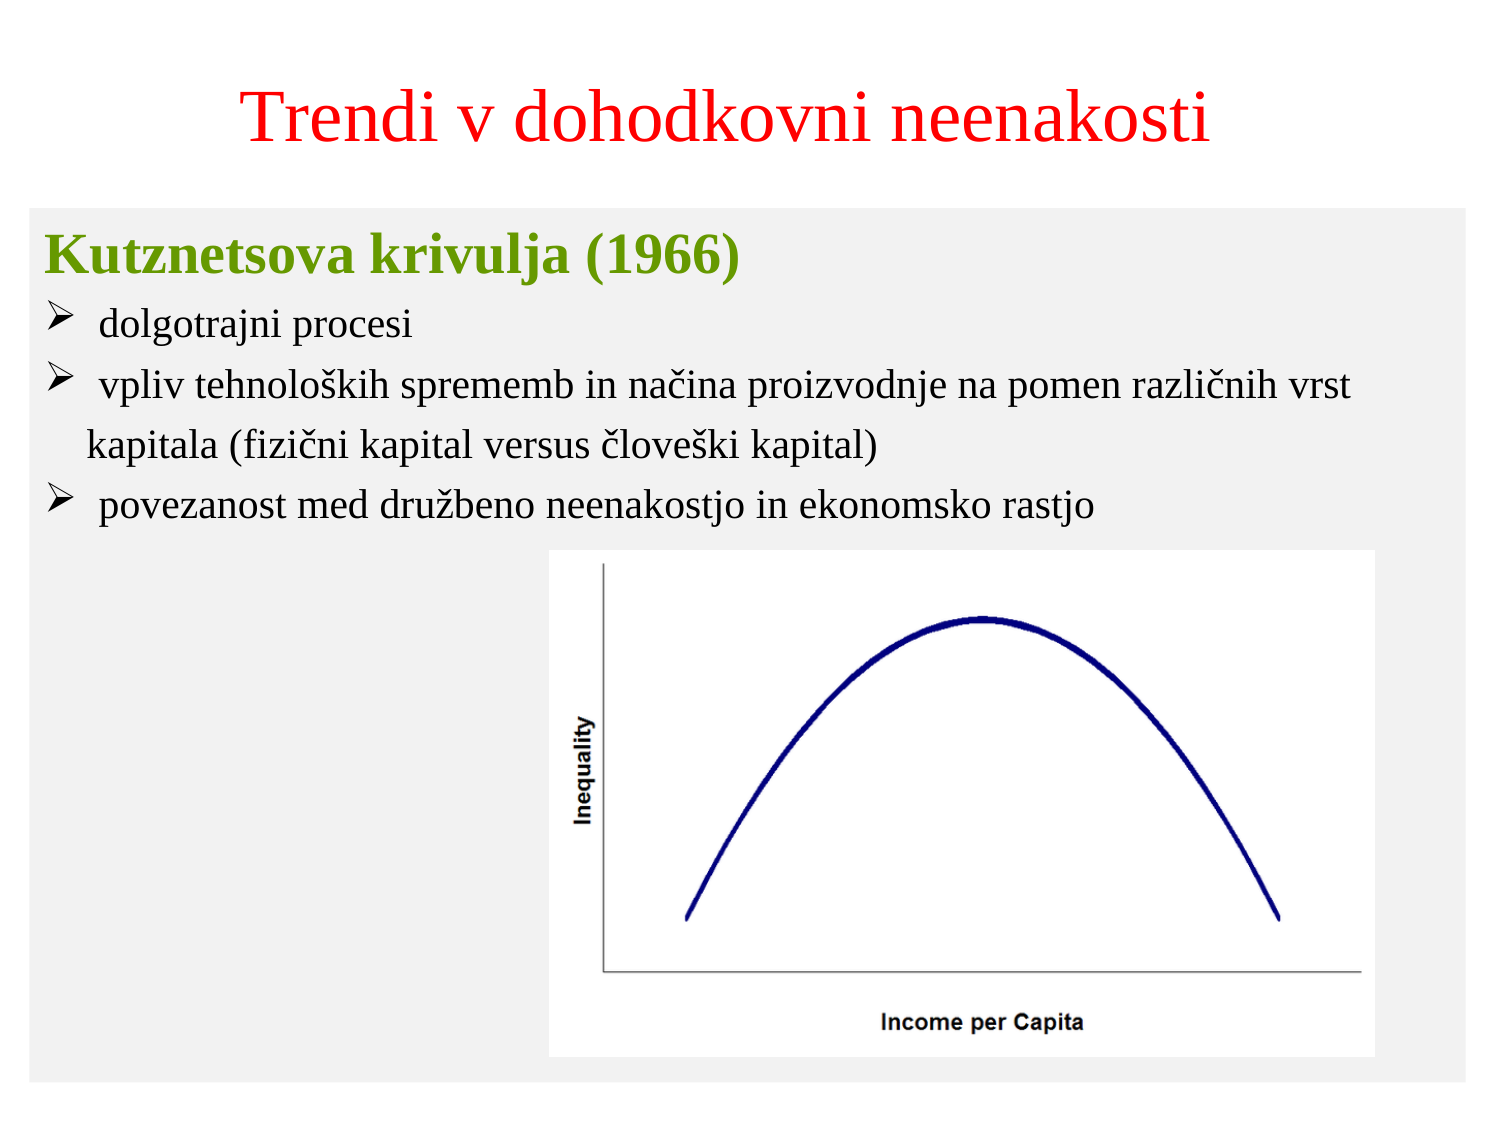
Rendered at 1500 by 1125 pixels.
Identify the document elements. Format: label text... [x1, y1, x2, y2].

picture [549, 550, 1375, 1058]
text_box Kutznetsova krivulja (1966) dolgotrajni procesi vpliv tehnoloških sprememb in načina proizvodnje na pomen različnih vrst kapitala (fizični kapital versus človeški kapital) povezanost med družbeno neenakostjo in ekonomsko rastjo [29, 208, 1466, 1083]
title Trendi v dohodkovni neenakosti [99, 42, 1375, 168]
